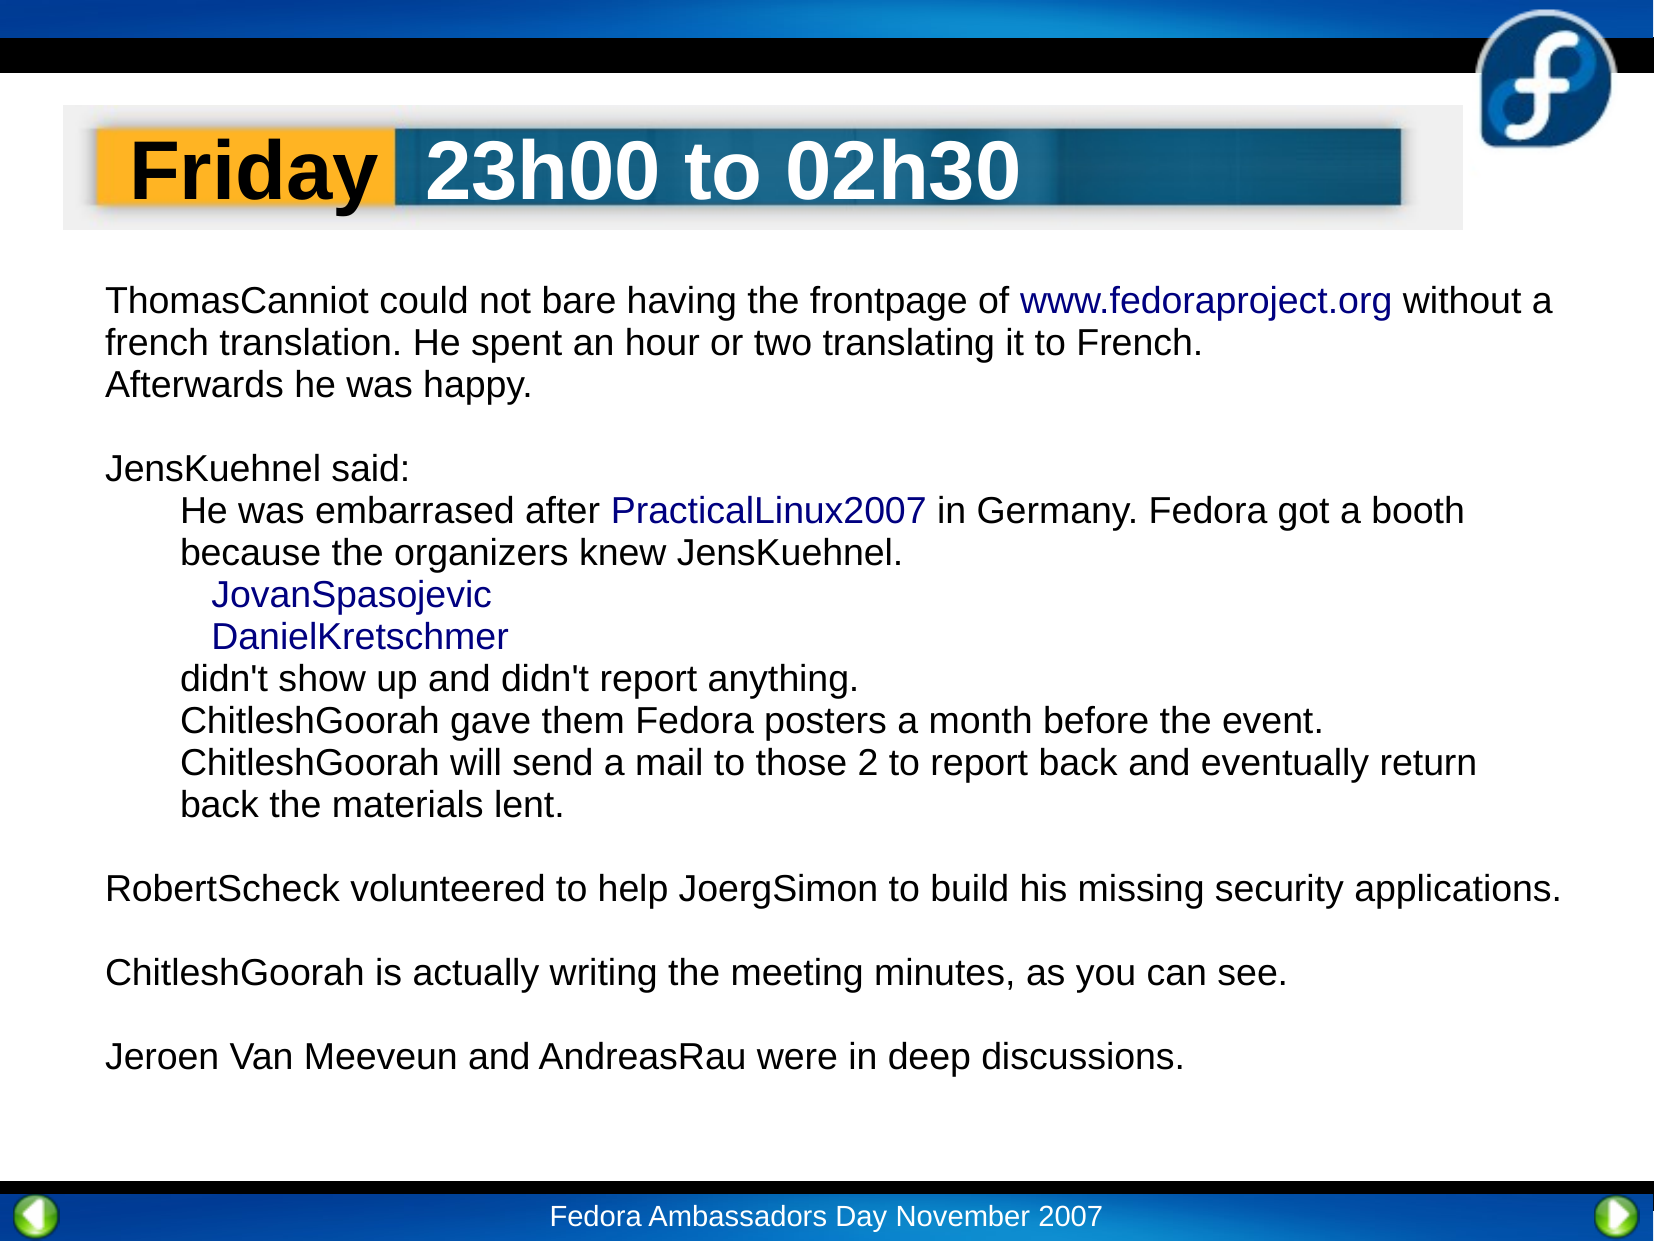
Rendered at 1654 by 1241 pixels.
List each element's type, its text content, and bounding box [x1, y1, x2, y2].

picture [1058, 1208, 1066, 1220]
picture [0, 1194, 1654, 1241]
text_box Friday 23h00 to 02h30 [114, 117, 1038, 226]
picture [0, 0, 1654, 251]
text_box ThomasCanniot could not bare having the frontpage of www.fedoraproject.org without a french translation. He spent an hour or two translating it to French. Afterwards he was happy. JensKuehnel said: He was embarrased after PracticalLinux2007 in Germany. Fedora got a booth because the organizers knew JensKuehnel. JovanSpasojevic DanielKretschmer didn't show up and didn't report anything. ChitleshGoorah gave them Fedora posters a month before the event. ChitleshGoorah will send a mail to those 2 to report back and eventually return back the materials lent. RobertScheck volunteered to help JoergSimon to build his missing security applications. ChitleshGoorah is actually writing the meeting minutes, as you can see. Jeroen Van Meeveun and AndreasRau were in deep discussions. [90, 272, 1581, 1085]
picture [1008, 1212, 1016, 1217]
picture [1074, 1208, 1082, 1223]
